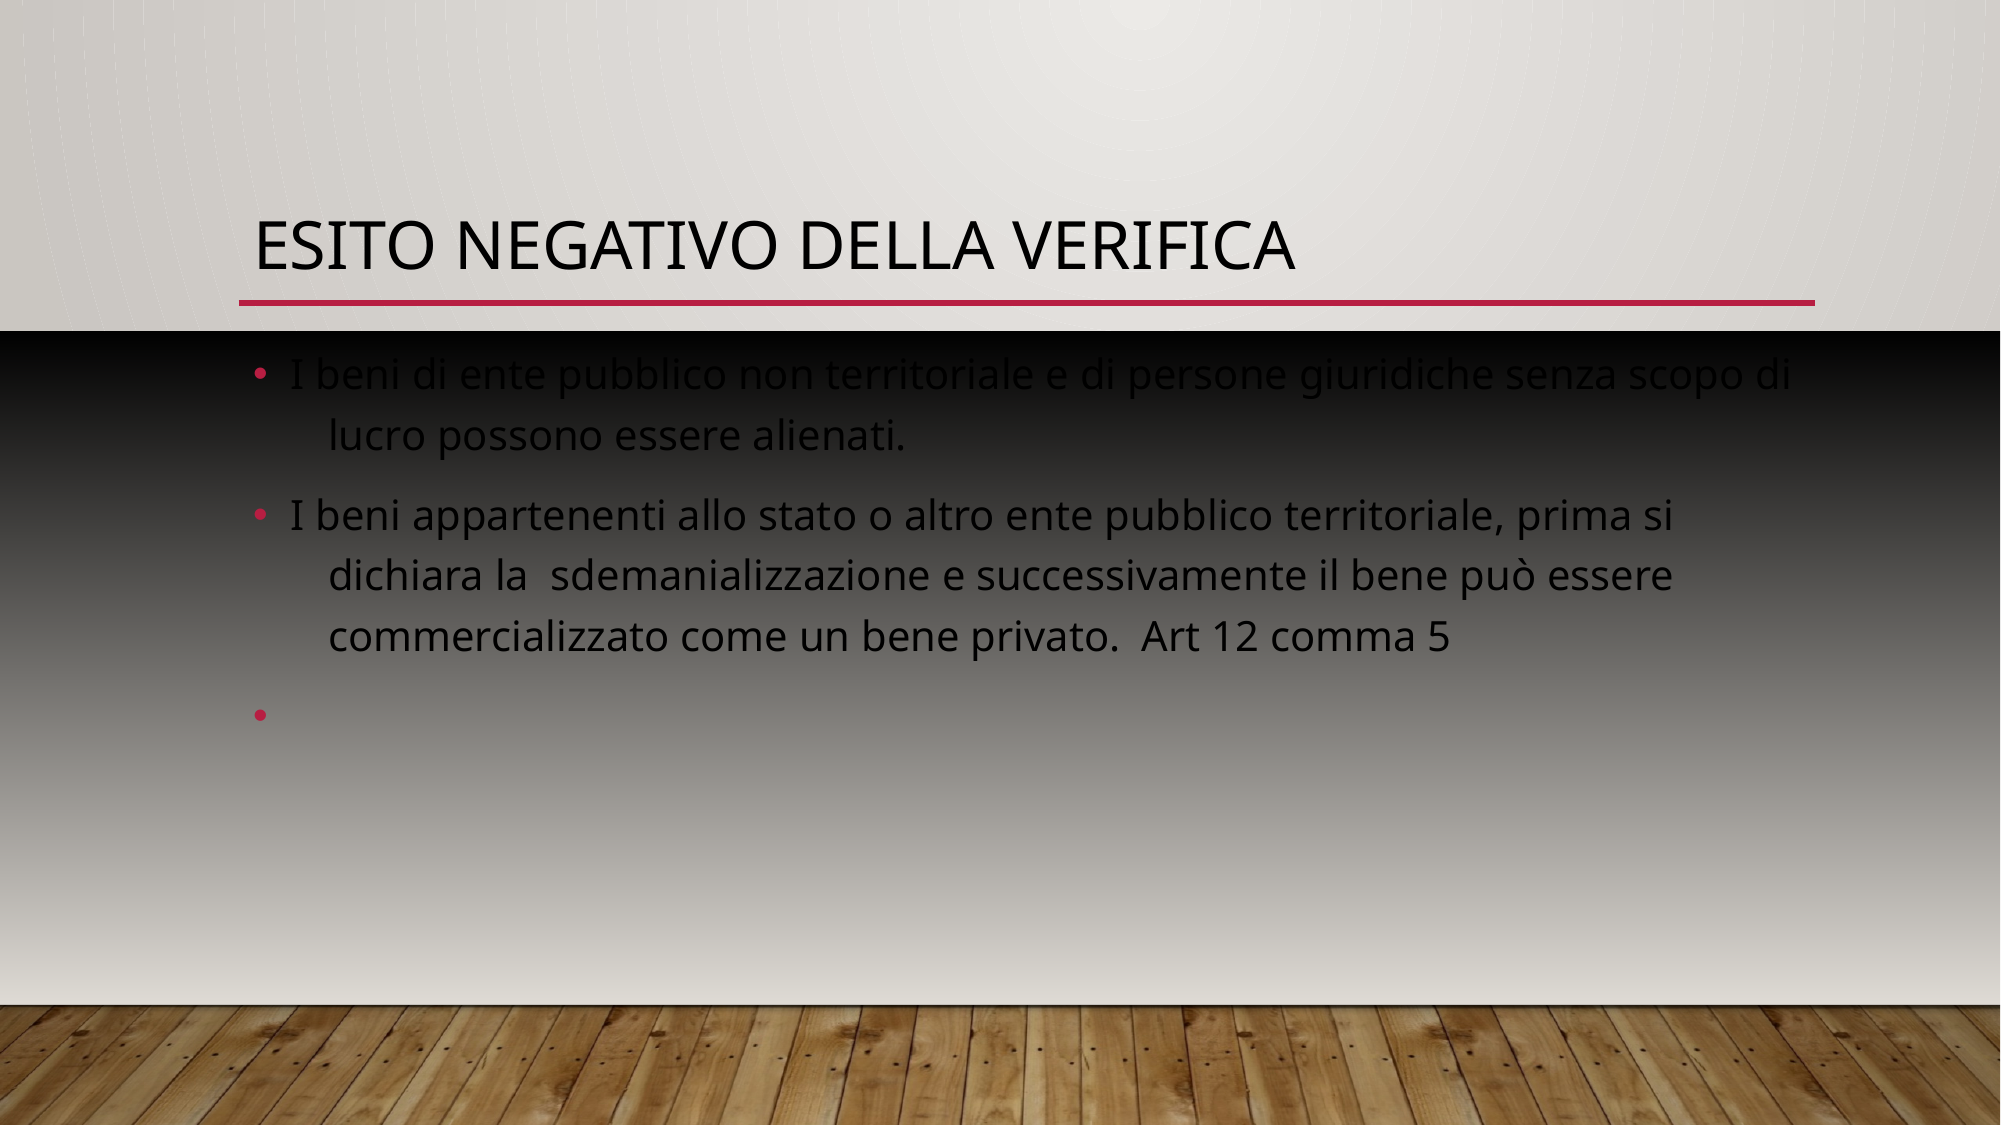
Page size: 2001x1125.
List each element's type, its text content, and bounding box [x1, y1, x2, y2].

list I beni di ente pubblico non territoriale e di persone giuridiche senza scopo di lucro possono essere alienati. I beni appartenenti allo stato o altro ente pubblico territoriale, prima si dichiara la sdemanializzazione e successivamente il bene può essere commercializzato come un bene privato. Art 12 comma 5 [238, 330, 1814, 897]
title Esito negativo della verifica [238, 131, 1814, 305]
